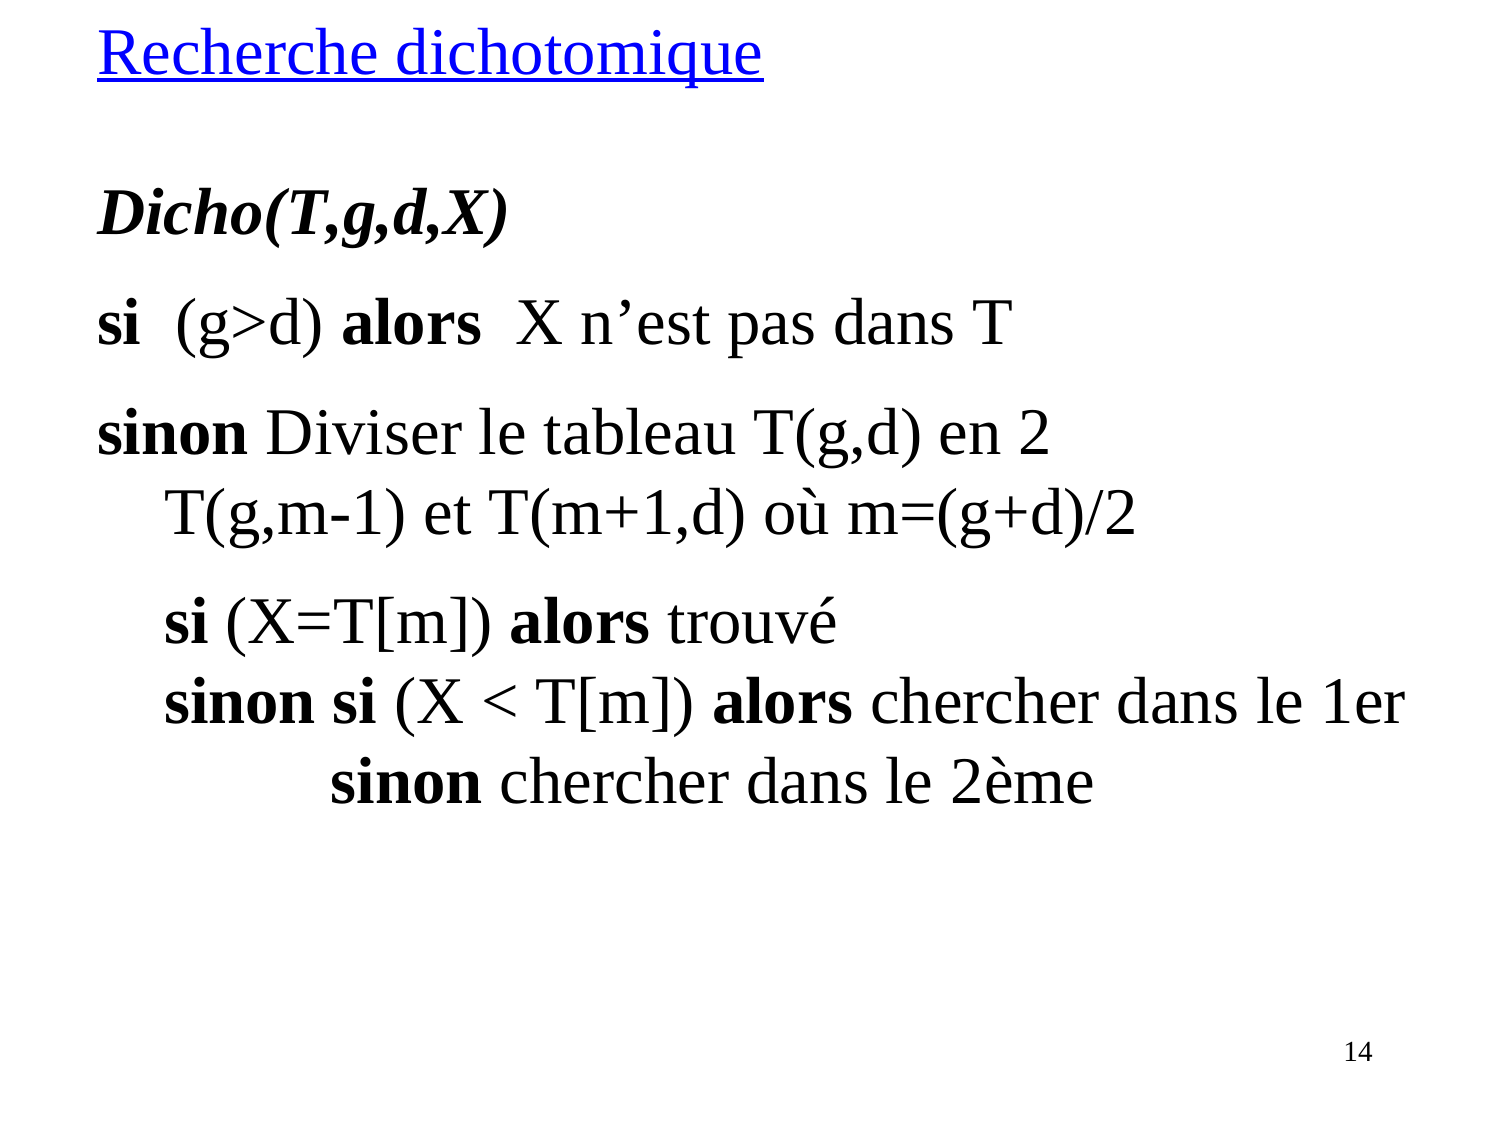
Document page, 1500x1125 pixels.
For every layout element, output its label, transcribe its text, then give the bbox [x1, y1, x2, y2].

text_box Recherche dichotomique Dicho(T,g,d,X) si (g>d) alors X n’est pas dans T sinon Diviser le tableau T(g,d) en 2 T(g,m-1) et T(m+1,d) où m=(g+d)/2 si (X=T[m]) alors trouvé sinon si (X < T[m]) alors chercher dans le 1er sinon chercher dans le 2ème [82, 0, 1423, 905]
